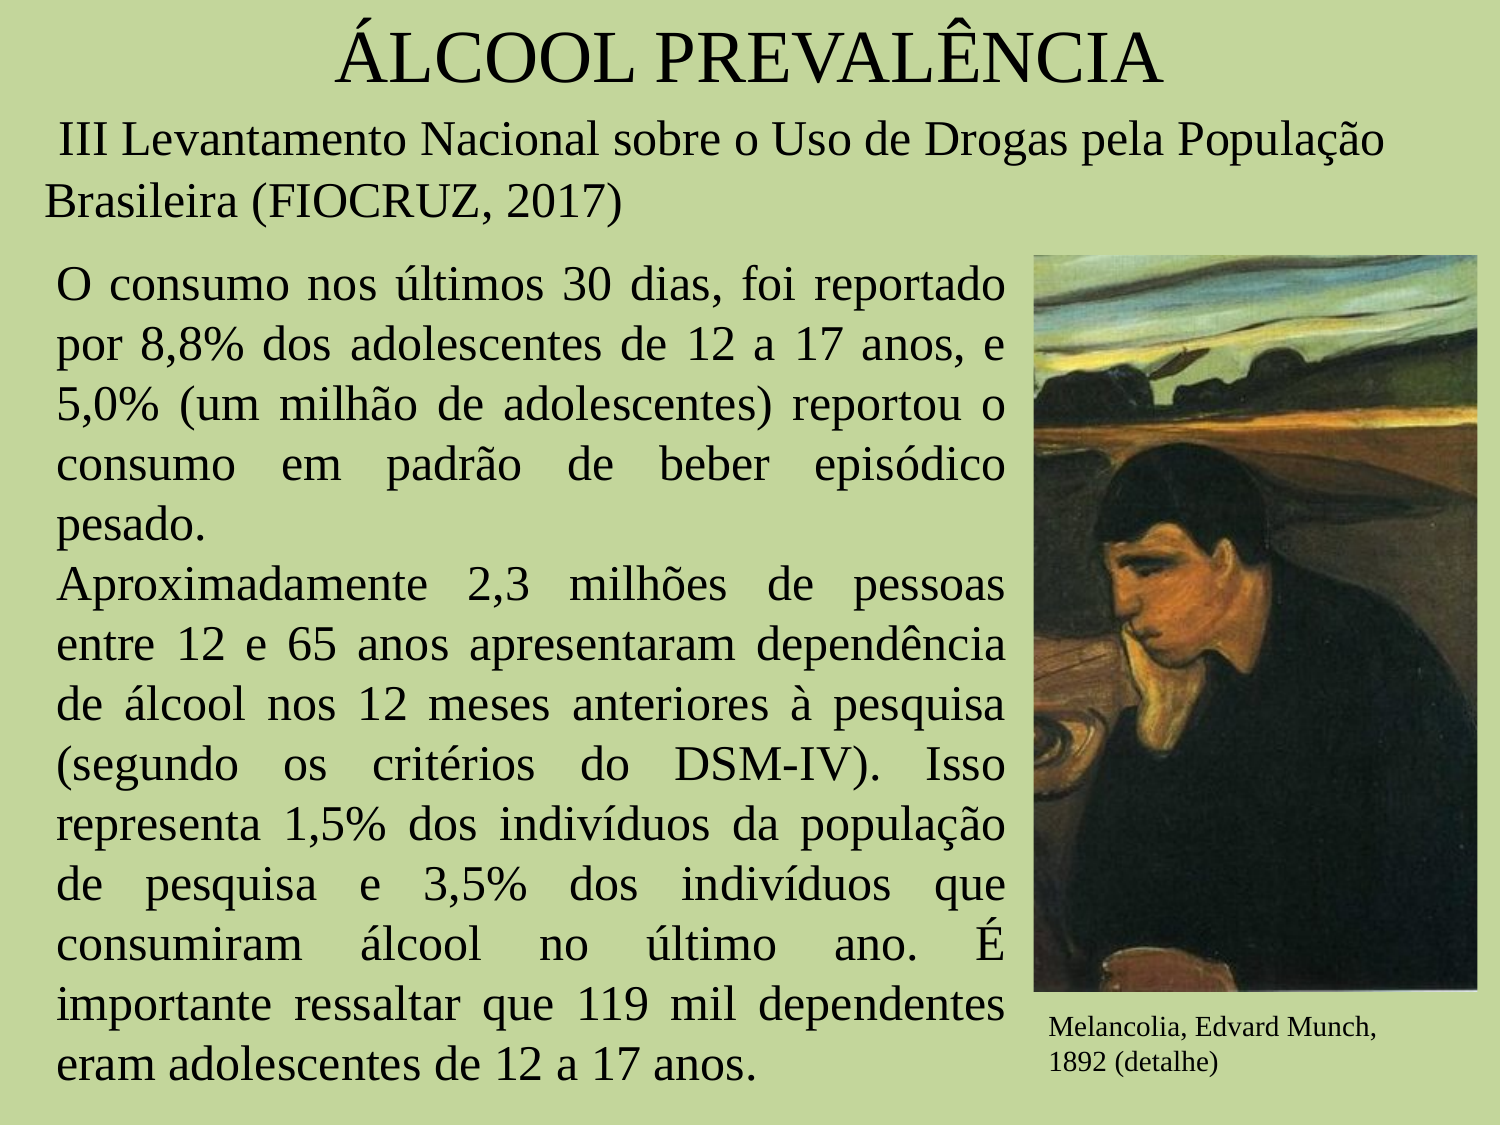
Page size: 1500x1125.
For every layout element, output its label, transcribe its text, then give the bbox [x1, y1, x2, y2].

text_box Melancolia, Edvard Munch, 1892 (detalhe) [1033, 999, 1471, 1085]
picture [1033, 255, 1478, 992]
text_box ÁLCOOL PREVALÊNCIA [53, 0, 1447, 105]
text_box III Levantamento Nacional sobre o Uso de Drogas pela População Brasileira (FIOCRUZ, 2017) [29, 90, 1436, 235]
text_box O consumo nos últimos 30 dias, foi reportado por 8,8% dos adolescentes de 12 a 17 anos, e 5,0% (um milhão de adolescentes) reportou o consumo em padrão de beber episódico pesado. Aproximadamente 2,3 milhões de pessoas entre 12 e 65 anos apresentaram dependência de álcool nos 12 meses anteriores à pesquisa (segundo os critérios do DSM-IV). Isso representa 1,5% dos indivíduos da população de pesquisa e 3,5% dos indivíduos que consumiram álcool no último ano. É importante ressaltar que 119 mil dependentes eram adolescentes de 12 a 17 anos. [41, 243, 1022, 1099]
